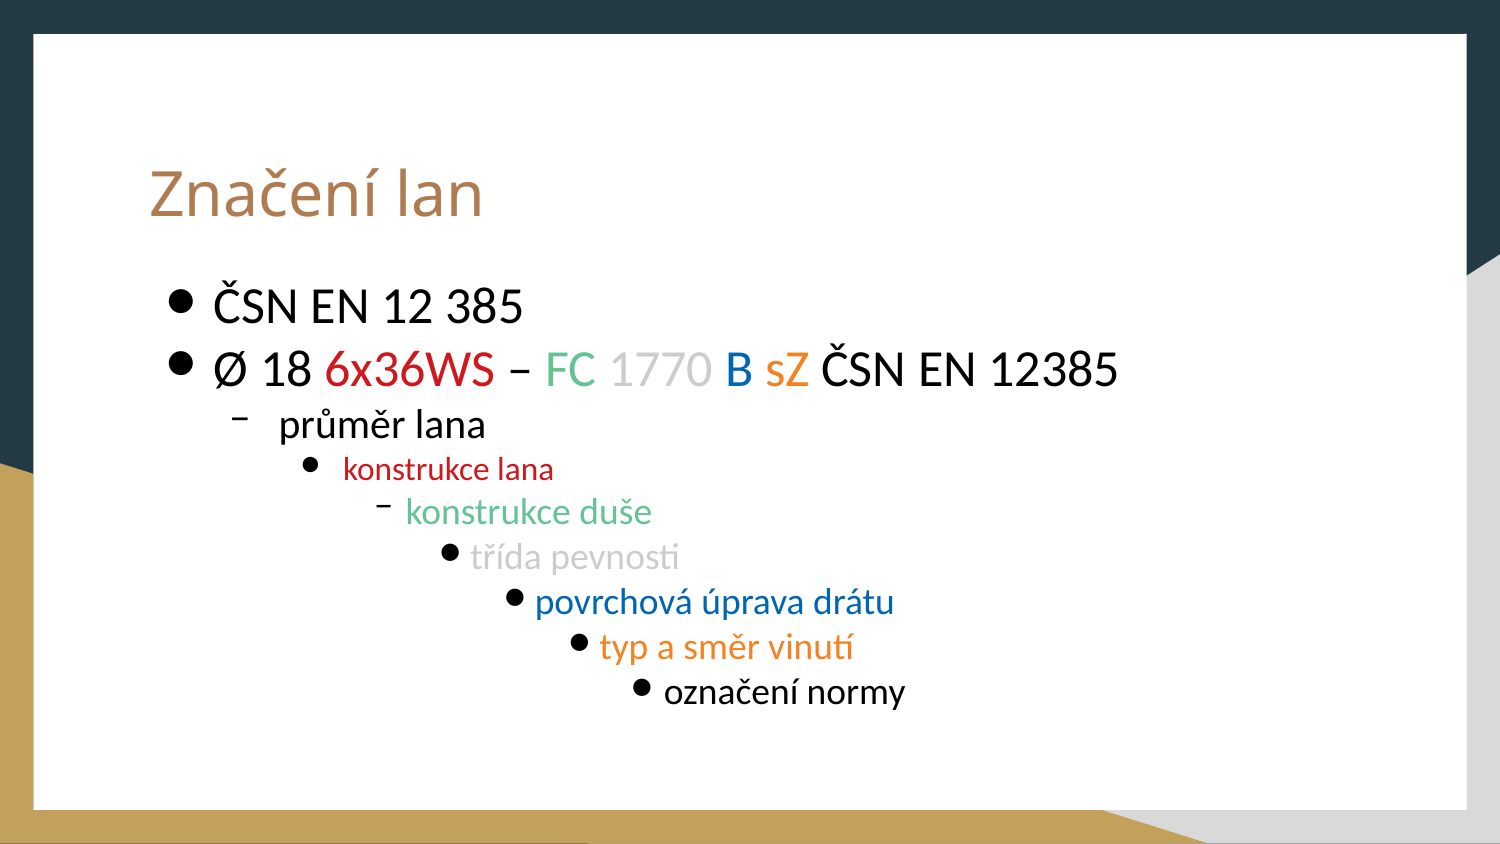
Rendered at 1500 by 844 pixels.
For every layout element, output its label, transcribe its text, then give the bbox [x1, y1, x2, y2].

title Značení lan [134, 138, 1366, 256]
list ČSN EN 12 385 Ø 18 6x36WS – FC 1770 B sZ ČSN EN 12385 průměr lana konstrukce lana konstrukce duše třída pevnosti povrchová úprava drátu typ a směr vinutí označení normy [134, 256, 1366, 729]
